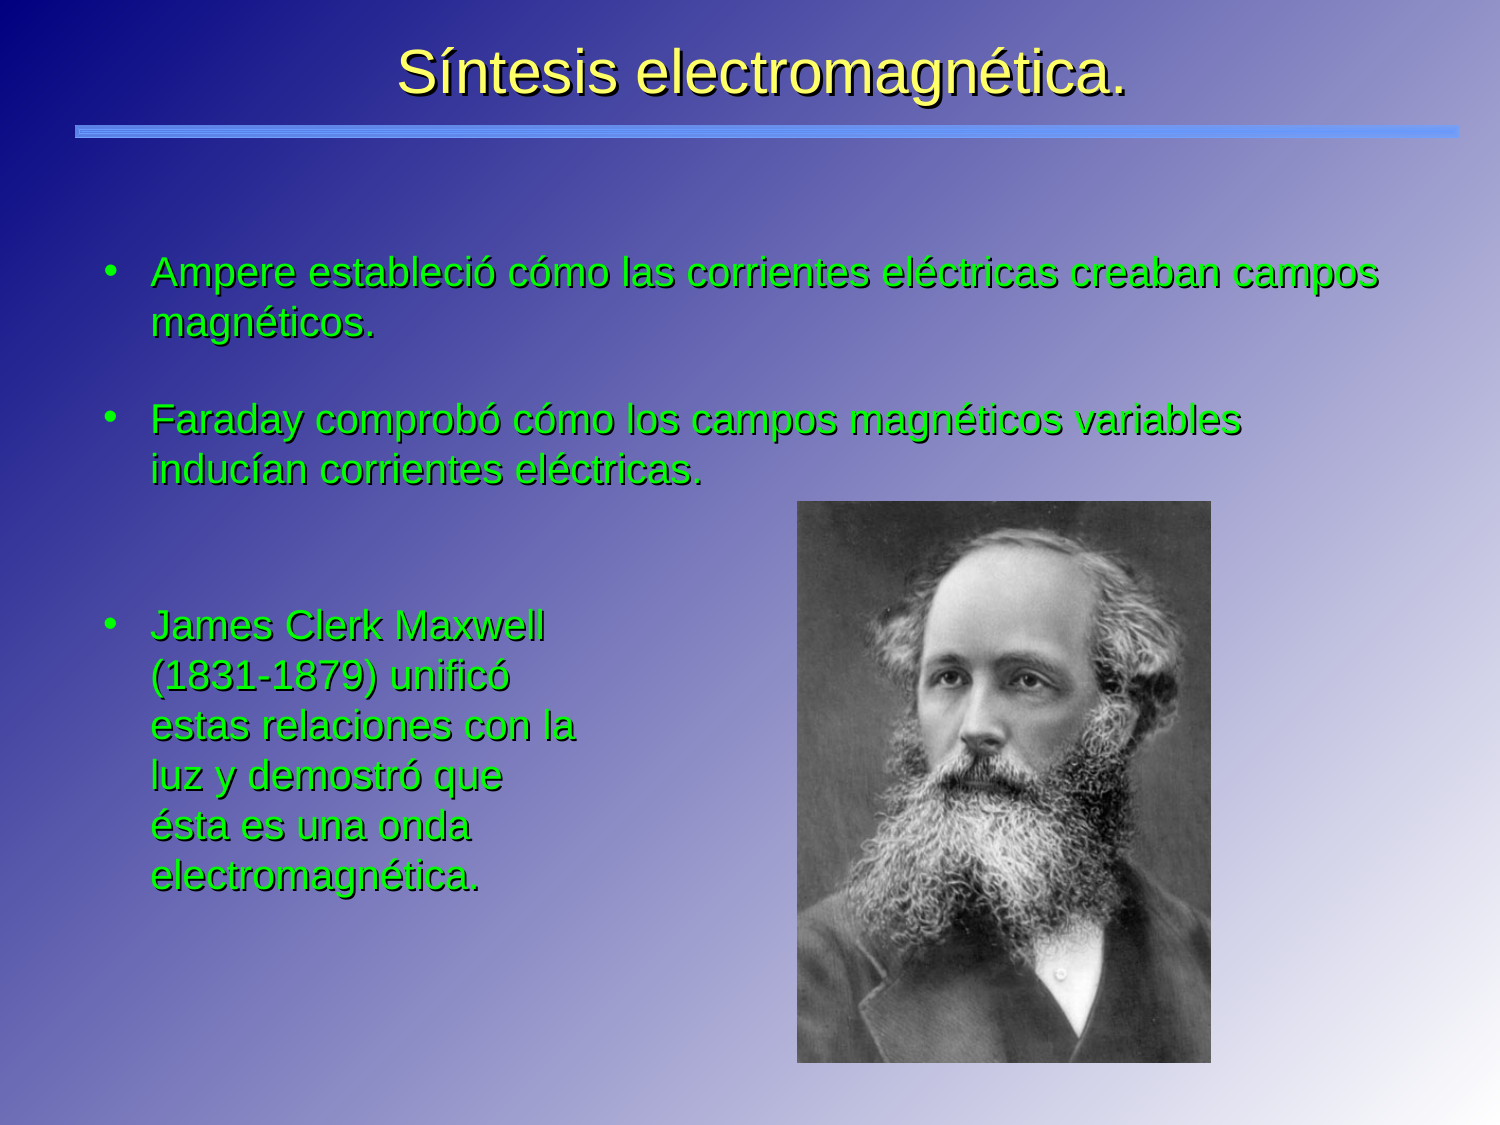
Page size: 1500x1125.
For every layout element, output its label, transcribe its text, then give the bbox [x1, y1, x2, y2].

text_box Síntesis electromagnética. [50, 23, 1476, 114]
text_box James Clerk Maxwell (1831-1879) unificó estas relaciones con la luz y demostró que ésta es una onda electromagnética. [88, 590, 591, 679]
picture [797, 501, 1211, 1063]
text_box Ampere estableció cómo las corrientes eléctricas creaban campos magnéticos. [88, 237, 1418, 325]
text_box Faraday comprobó cómo los campos magnéticos variables inducían corrientes eléctricas. [88, 383, 1418, 472]
text_box [75, 125, 1460, 138]
